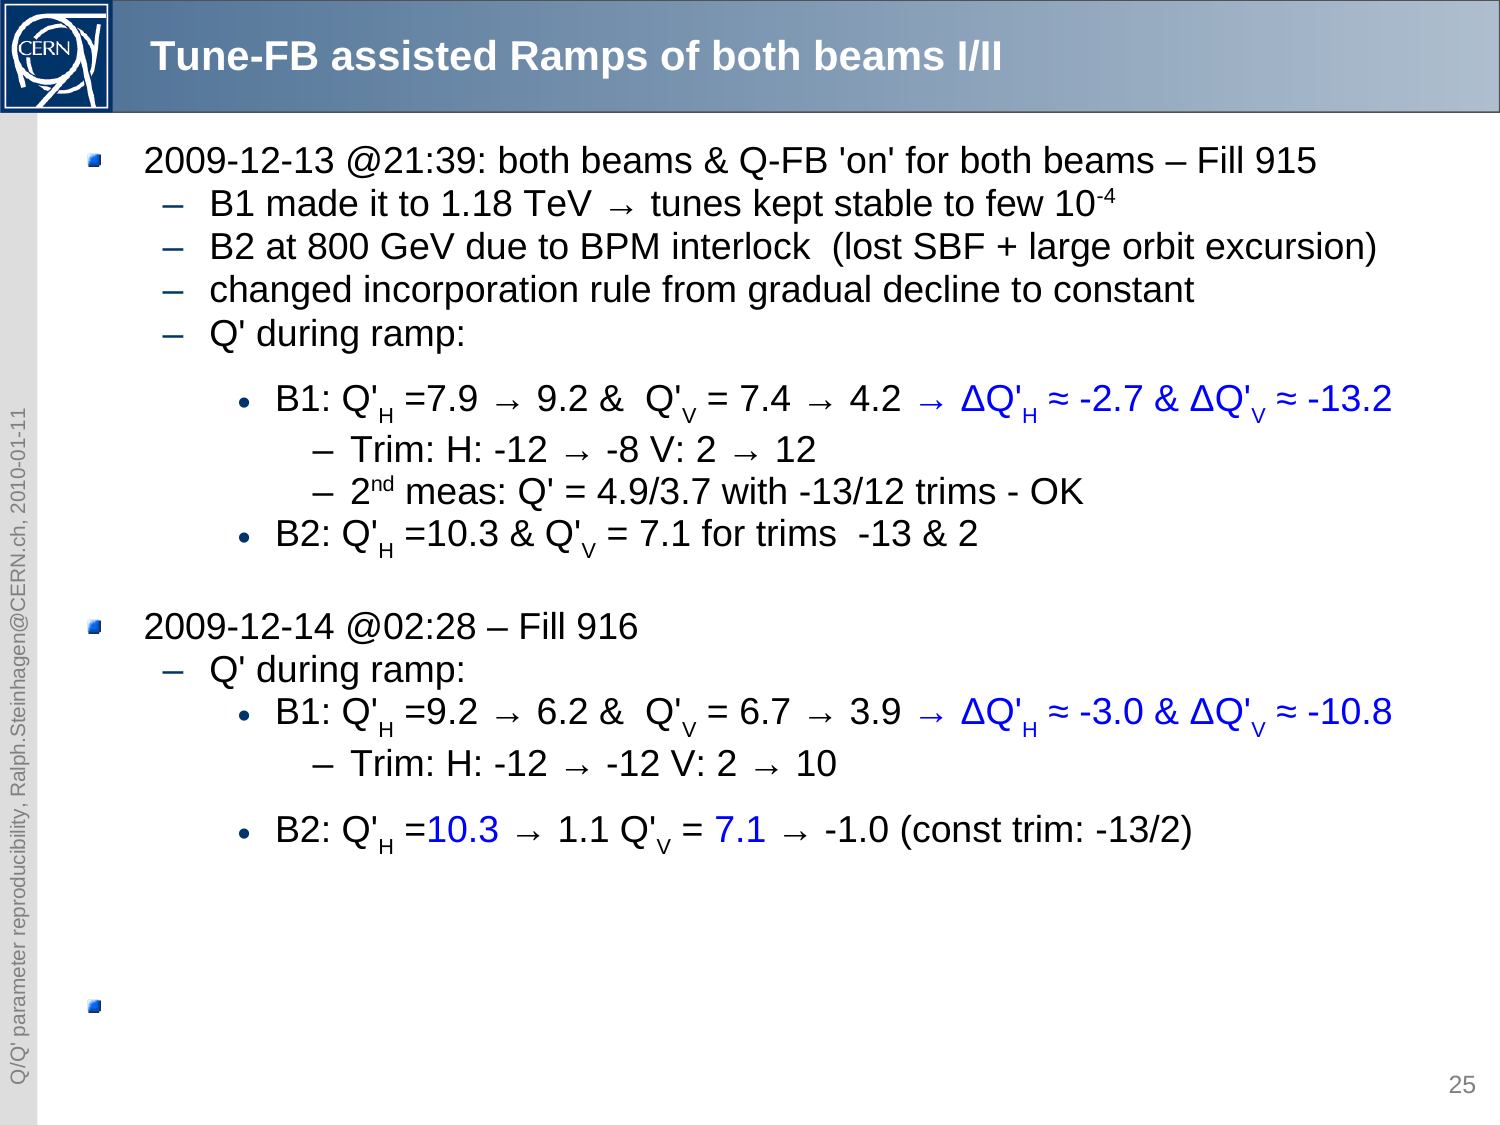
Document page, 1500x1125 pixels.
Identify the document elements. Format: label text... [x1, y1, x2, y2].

title Tune-FB assisted Ramps of both beams I/II [150, 7, 1201, 106]
list 2009-12-13 @21:39: both beams & Q-FB 'on' for both beams – Fill 915 B1 made it to 1.18 TeV → tunes kept stable to few 10-4 B2 at 800 GeV due to BPM interlock (lost SBF + large orbit excursion) changed incorporation rule from gradual decline to constant Q' during ramp: B1: Q'H =7.9 → 9.2 & Q'V = 7.4 → 4.2 → ΔQ'H ≈ -2.7 & ΔQ'V ≈ -13.2 Trim: H: -12 → -8 V: 2 → 12 2nd meas: Q' = 4.9/3.7 with -13/12 trims - OK B2: Q'H =10.3 & Q'V = 7.1 for trims -13 & 2 2009-12-14 @02:28 – Fill 916 Q' during ramp: B1: Q'H =9.2 → 6.2 & Q'V = 6.7 → 3.9 → ΔQ'H ≈ -3.0 & ΔQ'V ≈ -10.8 Trim: H: -12 → -12 V: 2 → 10 B2: Q'H =10.3 → 1.1 Q'V = 7.1 → -1.0 (const trim: -13/2) [87, 137, 1438, 1029]
picture [0, 0, 113, 113]
